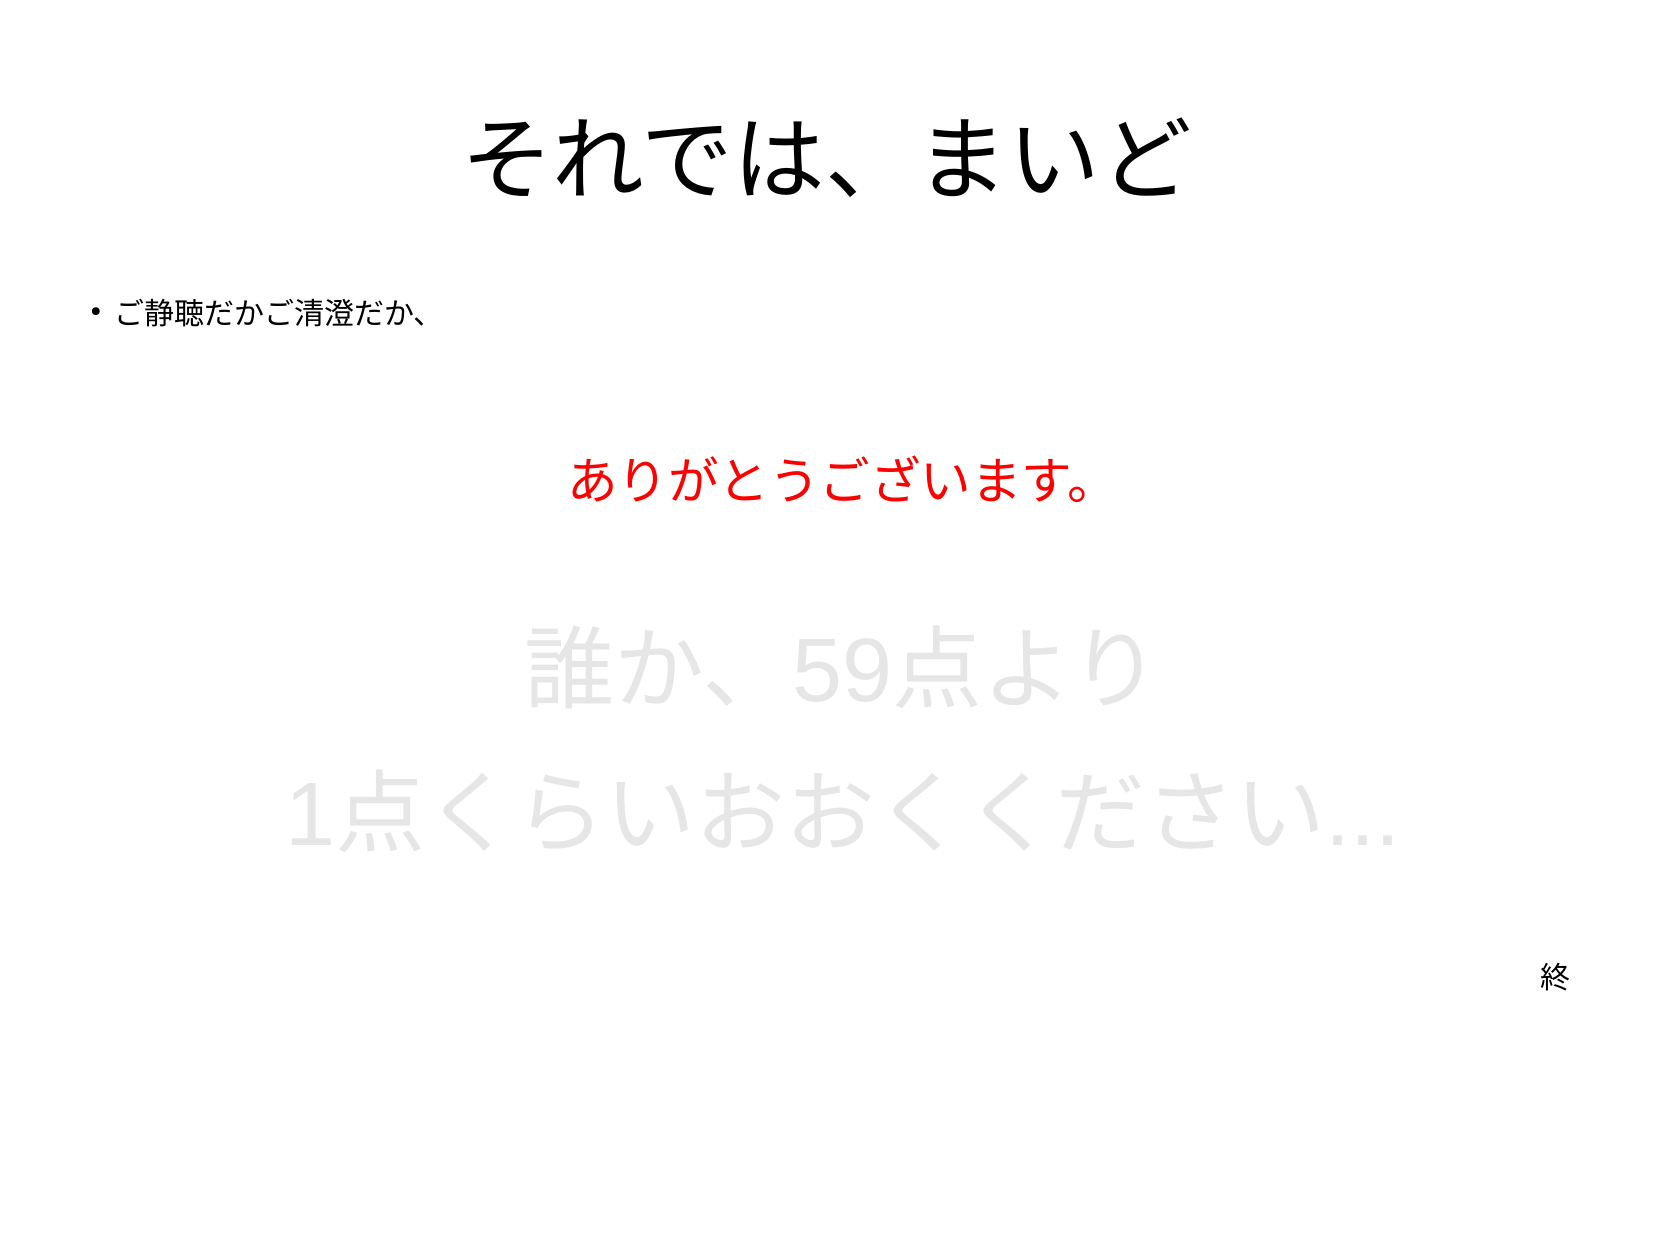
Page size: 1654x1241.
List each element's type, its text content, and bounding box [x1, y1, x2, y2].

title それでは、まいど [82, 49, 1571, 257]
list ご静聴だかご清澄だか、 ありがとうございます。 誰か、59点より 1点くらいおおくください... 終 [82, 290, 1571, 1010]
